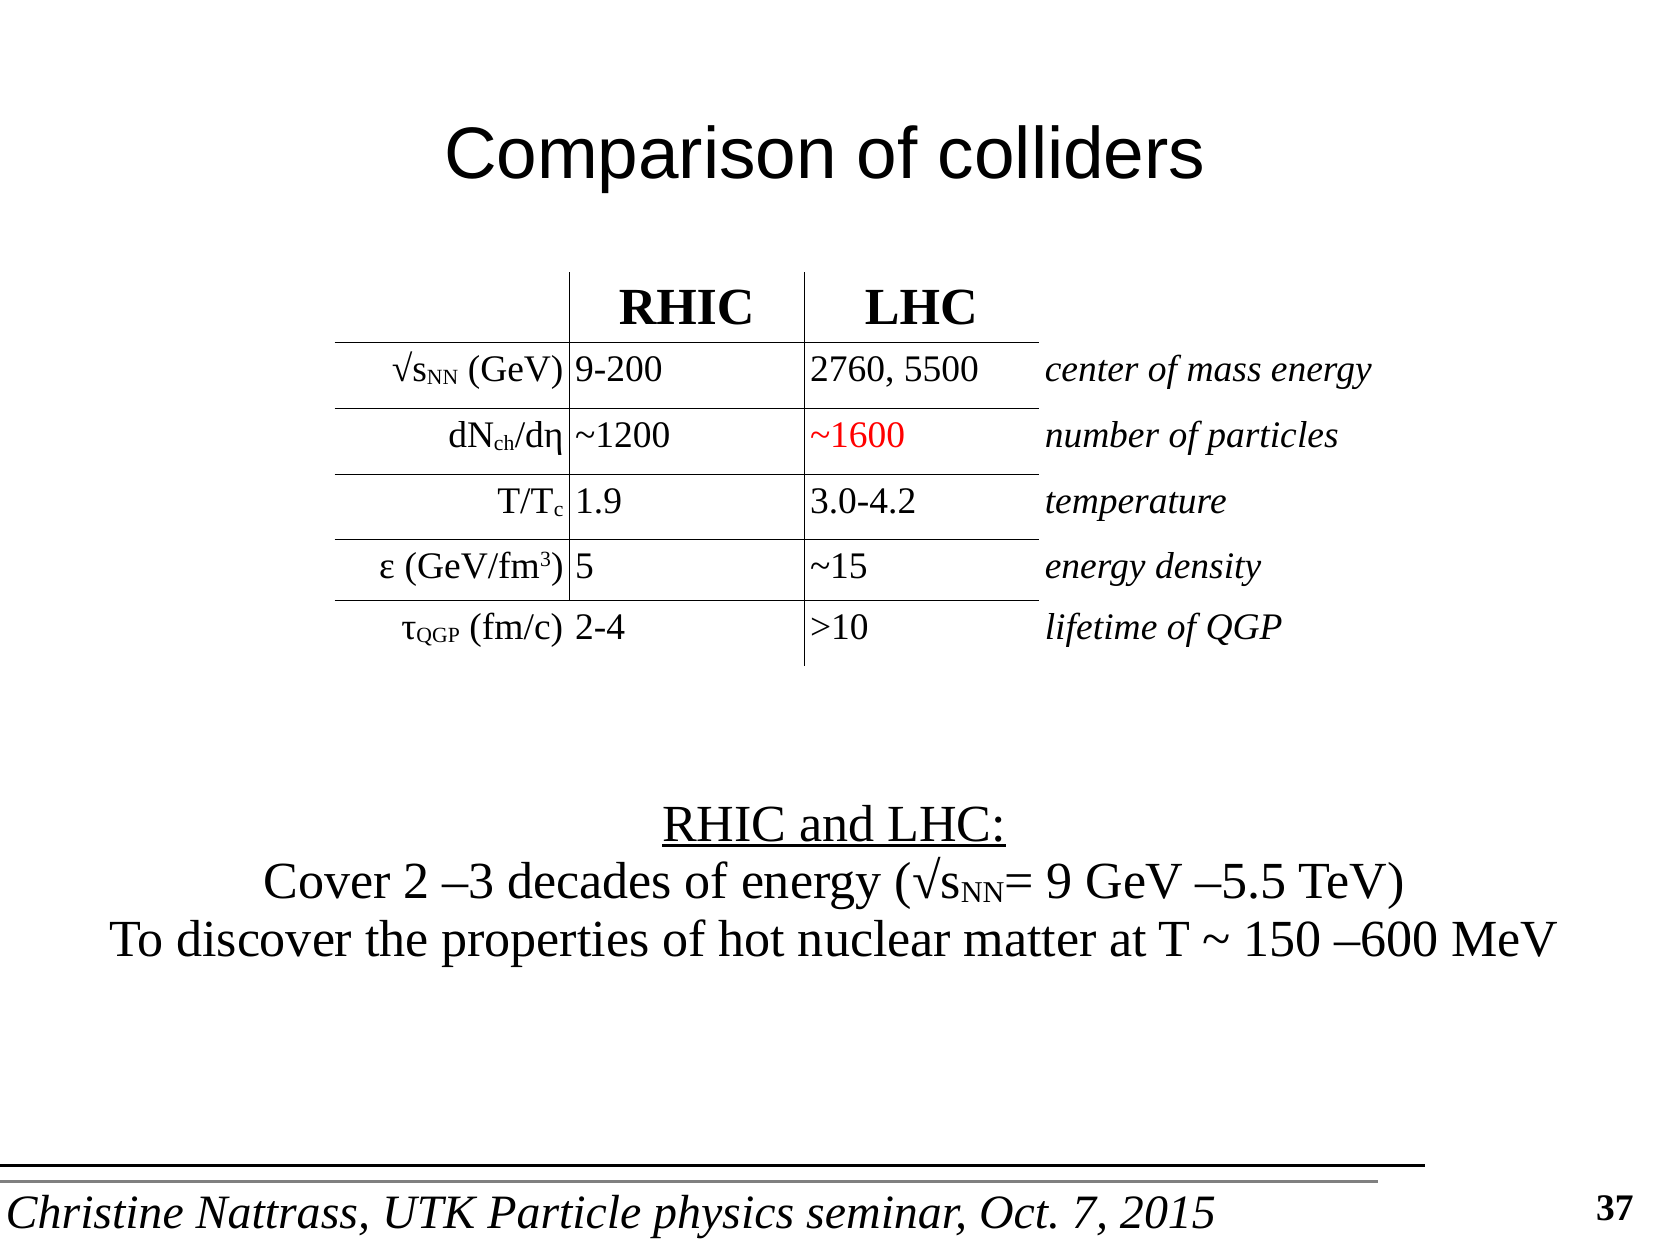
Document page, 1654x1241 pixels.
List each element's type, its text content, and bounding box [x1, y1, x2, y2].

table_header RHIC [570, 272, 804, 342]
table_cell temperature [1039, 474, 1434, 540]
table_header [1039, 272, 1434, 342]
text_box RHIC and LHC: Cover 2 –3 decades of energy (√sNN= 9 GeV –5.5 TeV) To discover the properties of hot nuclear matter at T ~ 150 –600 MeV [37, 787, 1631, 993]
table_header [335, 272, 569, 342]
table_cell 3.0-4.2 [805, 475, 1039, 539]
table_cell ~15 [805, 540, 1039, 600]
table_header LHC [805, 272, 1039, 342]
table_cell ~1600 [805, 409, 1039, 474]
table_cell >10 [805, 601, 1039, 666]
table_cell 2-4 [569, 601, 804, 666]
table_cell dNch/dη [335, 409, 569, 474]
table_cell ~1200 [570, 409, 804, 474]
table_cell ε (GeV/fm3) [335, 540, 569, 600]
table_cell 1.9 [570, 475, 804, 539]
table_cell 9-200 [570, 343, 804, 408]
title Comparison of colliders [0, 49, 1651, 257]
table_cell number of particles [1039, 408, 1434, 474]
table_cell 2760, 5500 [805, 343, 1039, 408]
table_cell center of mass energy [1039, 342, 1434, 408]
table_cell T/Tc [335, 475, 569, 539]
table_cell 5 [570, 540, 804, 600]
table_cell τQGP (fm/c) [335, 601, 569, 666]
table_cell energy density [1039, 540, 1434, 600]
table_cell √sNN (GeV) [335, 343, 569, 408]
table_cell lifetime of QGP [1039, 600, 1434, 666]
